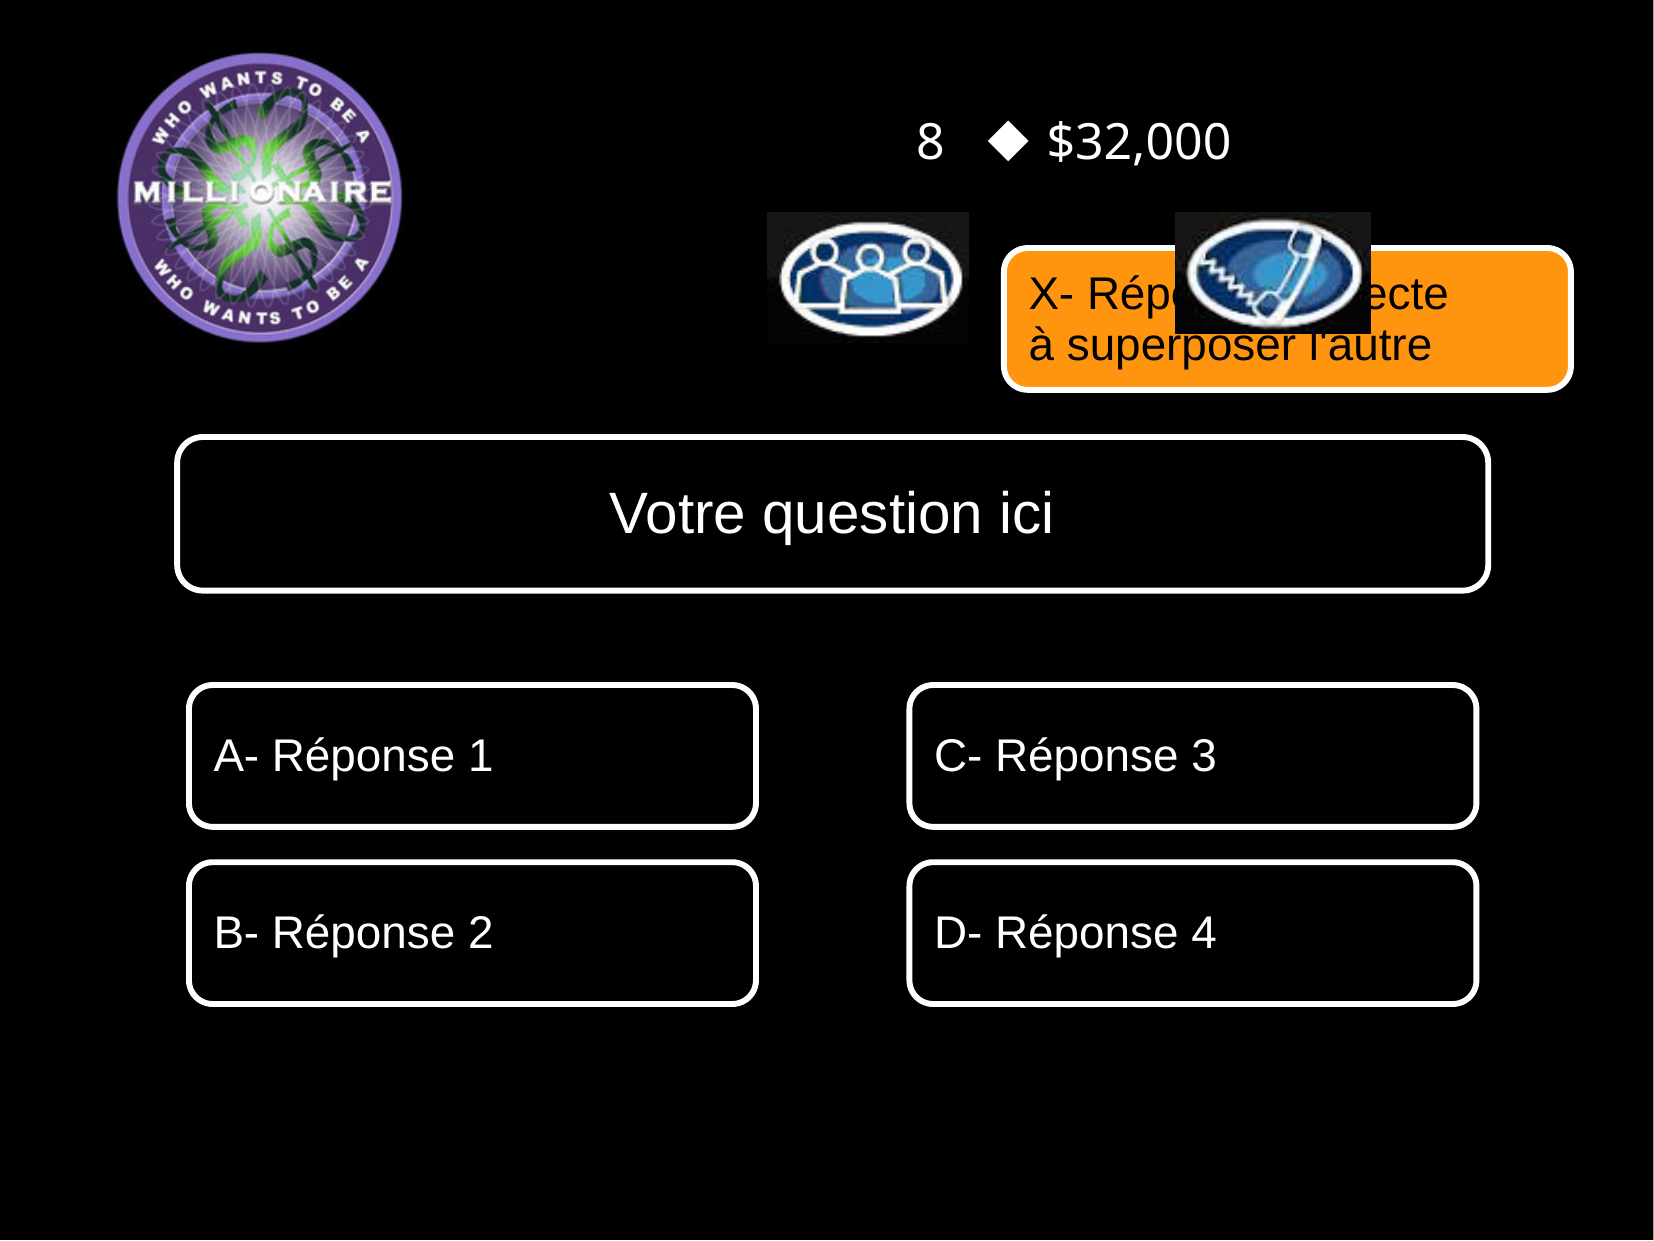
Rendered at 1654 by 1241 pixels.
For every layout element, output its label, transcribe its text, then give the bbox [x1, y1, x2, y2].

text_box B- Réponse 2 [188, 862, 756, 1004]
text_box X- Réponse correcte à superposer l'autre [1003, 248, 1571, 390]
text_box D- Réponse 4 [909, 862, 1477, 1004]
text_box A- Réponse 1 [188, 685, 756, 827]
picture [1175, 212, 1371, 334]
text_box 8  $32,000 [774, 106, 1458, 213]
picture [59, 41, 477, 355]
text_box C- Réponse 3 [909, 685, 1477, 827]
text_box Votre question ici [177, 437, 1489, 591]
picture [767, 212, 969, 343]
